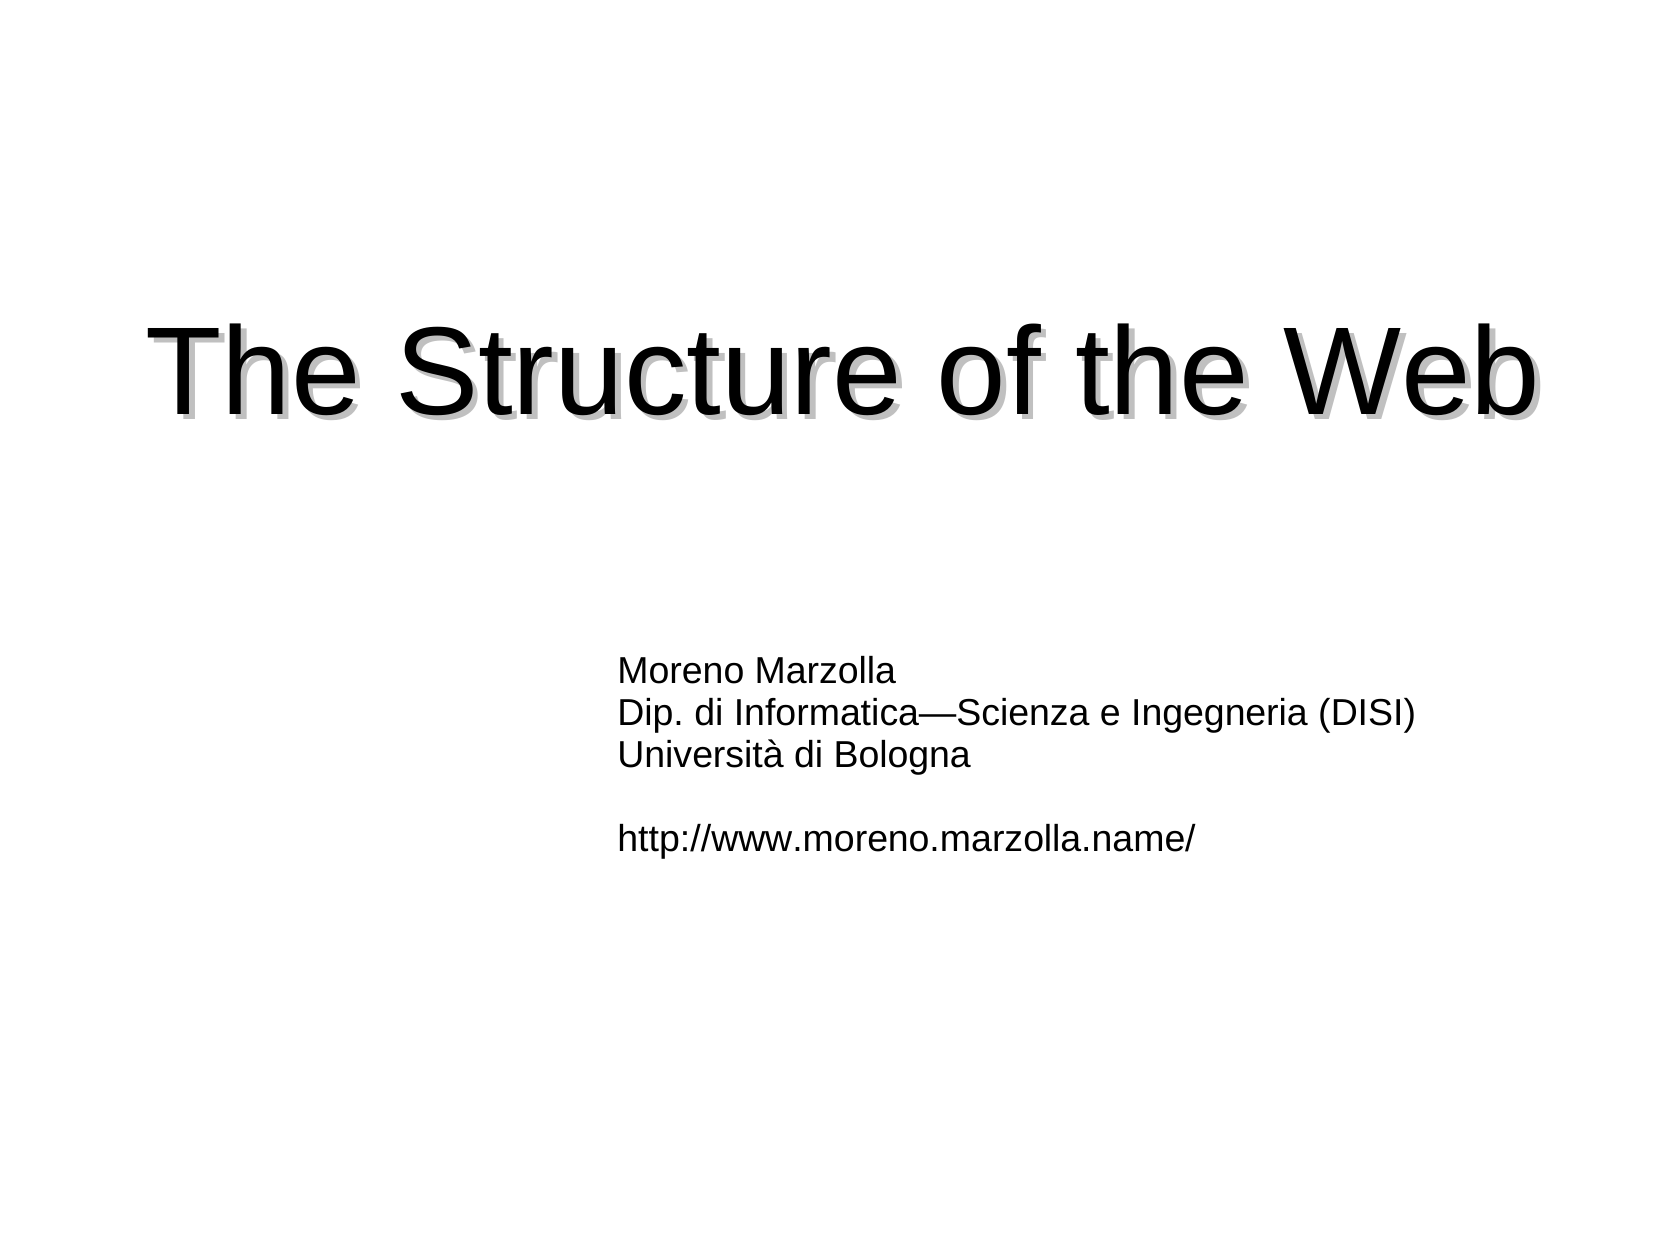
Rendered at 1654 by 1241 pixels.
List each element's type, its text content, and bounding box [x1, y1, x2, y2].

text_box The Structure of the Web [75, 162, 1613, 441]
text_box Moreno Marzolla Dip. di Informatica—Scienza e Ingegneria (DISI) Università di Bologna http://www.moreno.marzolla.name/ [617, 649, 1417, 988]
